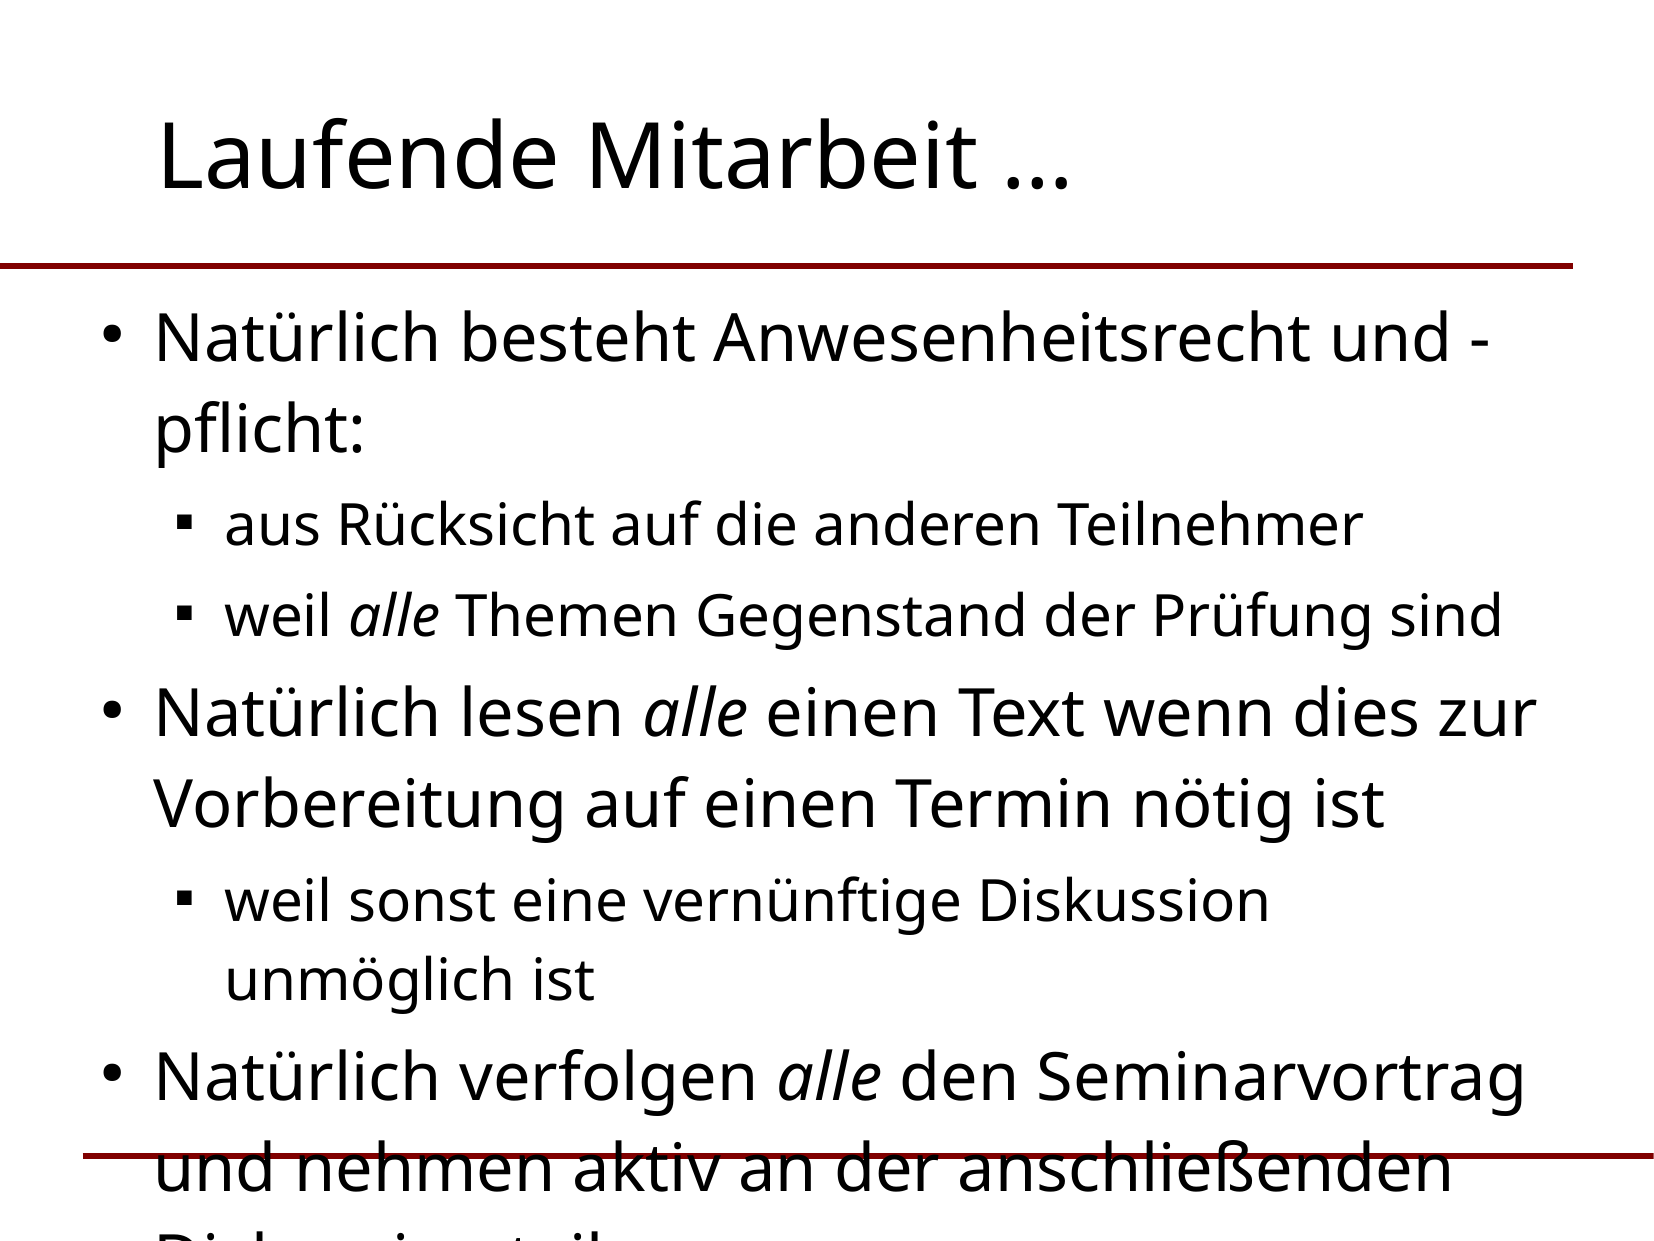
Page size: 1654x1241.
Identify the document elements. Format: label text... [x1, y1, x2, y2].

list Natürlich besteht Anwesenheitsrecht und -pflicht: aus Rücksicht auf die anderen Teilnehmer weil alle Themen Gegenstand der Prüfung sind Natürlich lesen alle einen Text wenn dies zur Vorbereitung auf einen Termin nötig ist weil sonst eine vernünftige Diskussion unmöglich ist Natürlich verfolgen alle den Seminarvortrag und nehmen aktiv an der anschließenden Diskussion teil jeder kann zumindest den Vortragsstil kommentieren [82, 290, 1571, 1188]
title Laufende Mitarbeit … [82, 49, 1571, 257]
